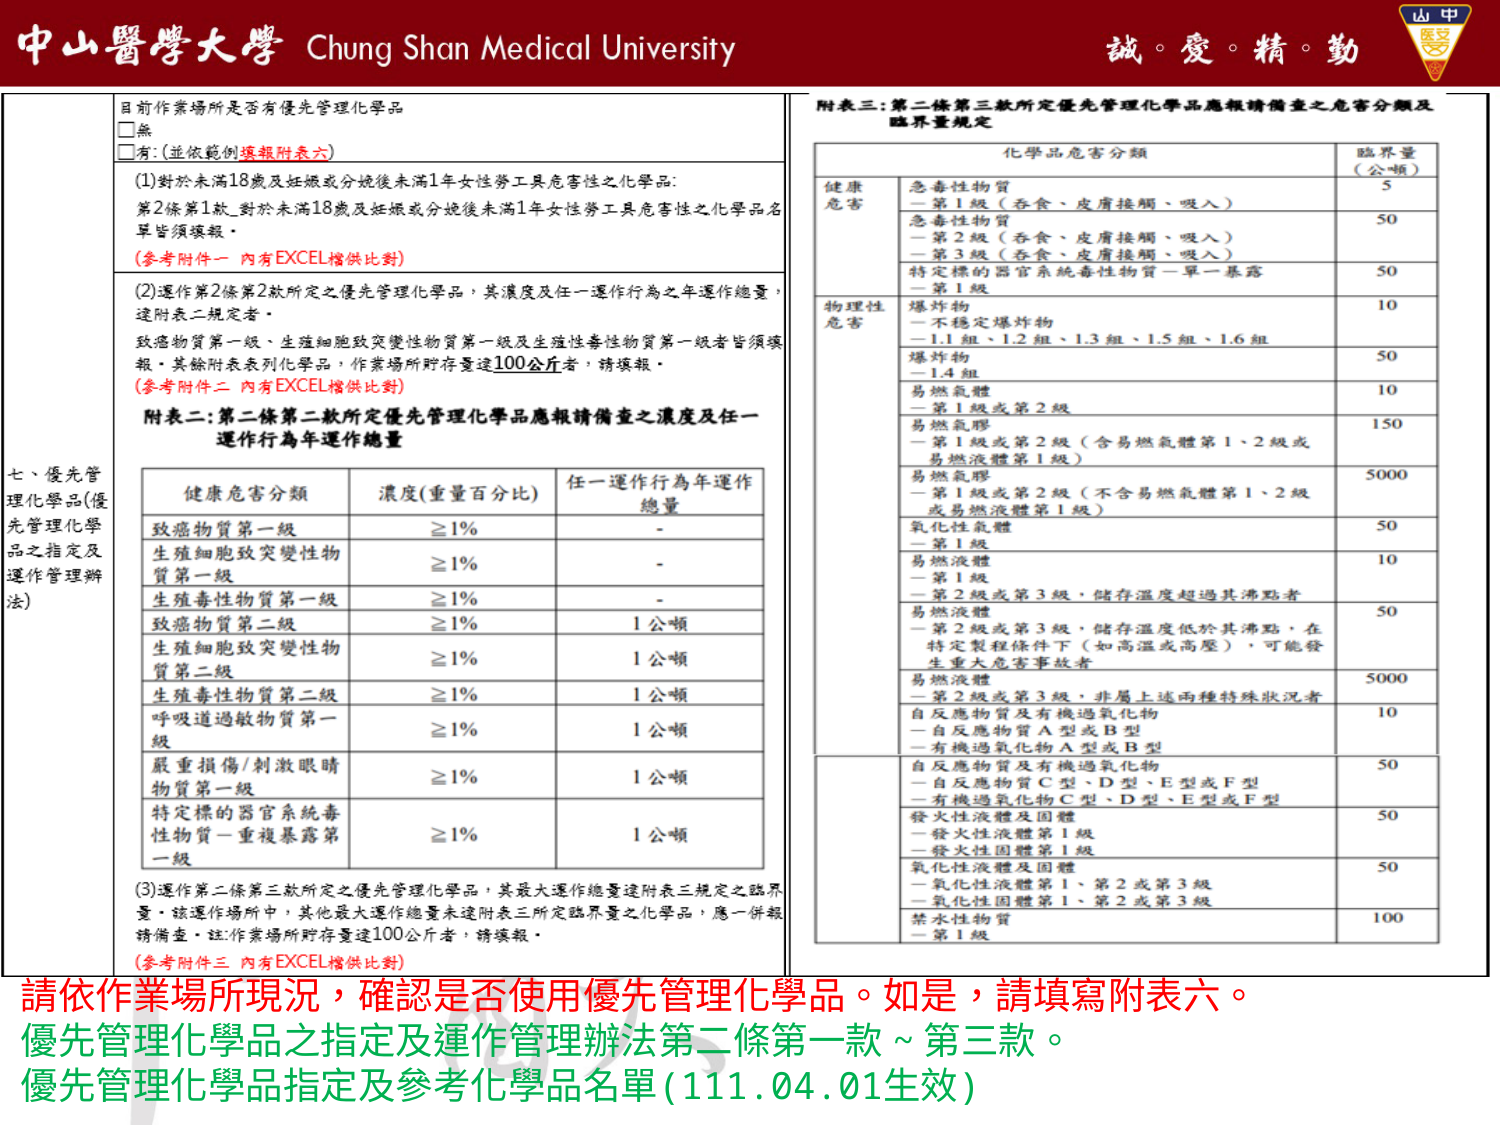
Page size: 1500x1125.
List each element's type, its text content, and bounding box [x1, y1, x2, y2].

text_box 請依作業場所現況，確認是否使用優先管理化學品。如是，請填寫附表六。 優先管理化學品之指定及運作管理辦法第二條第一款~第三款。 優先管理化學品指定及參考化學品名單(111.04.01生效) [6, 977, 1349, 1125]
picture [0, 94, 1495, 977]
